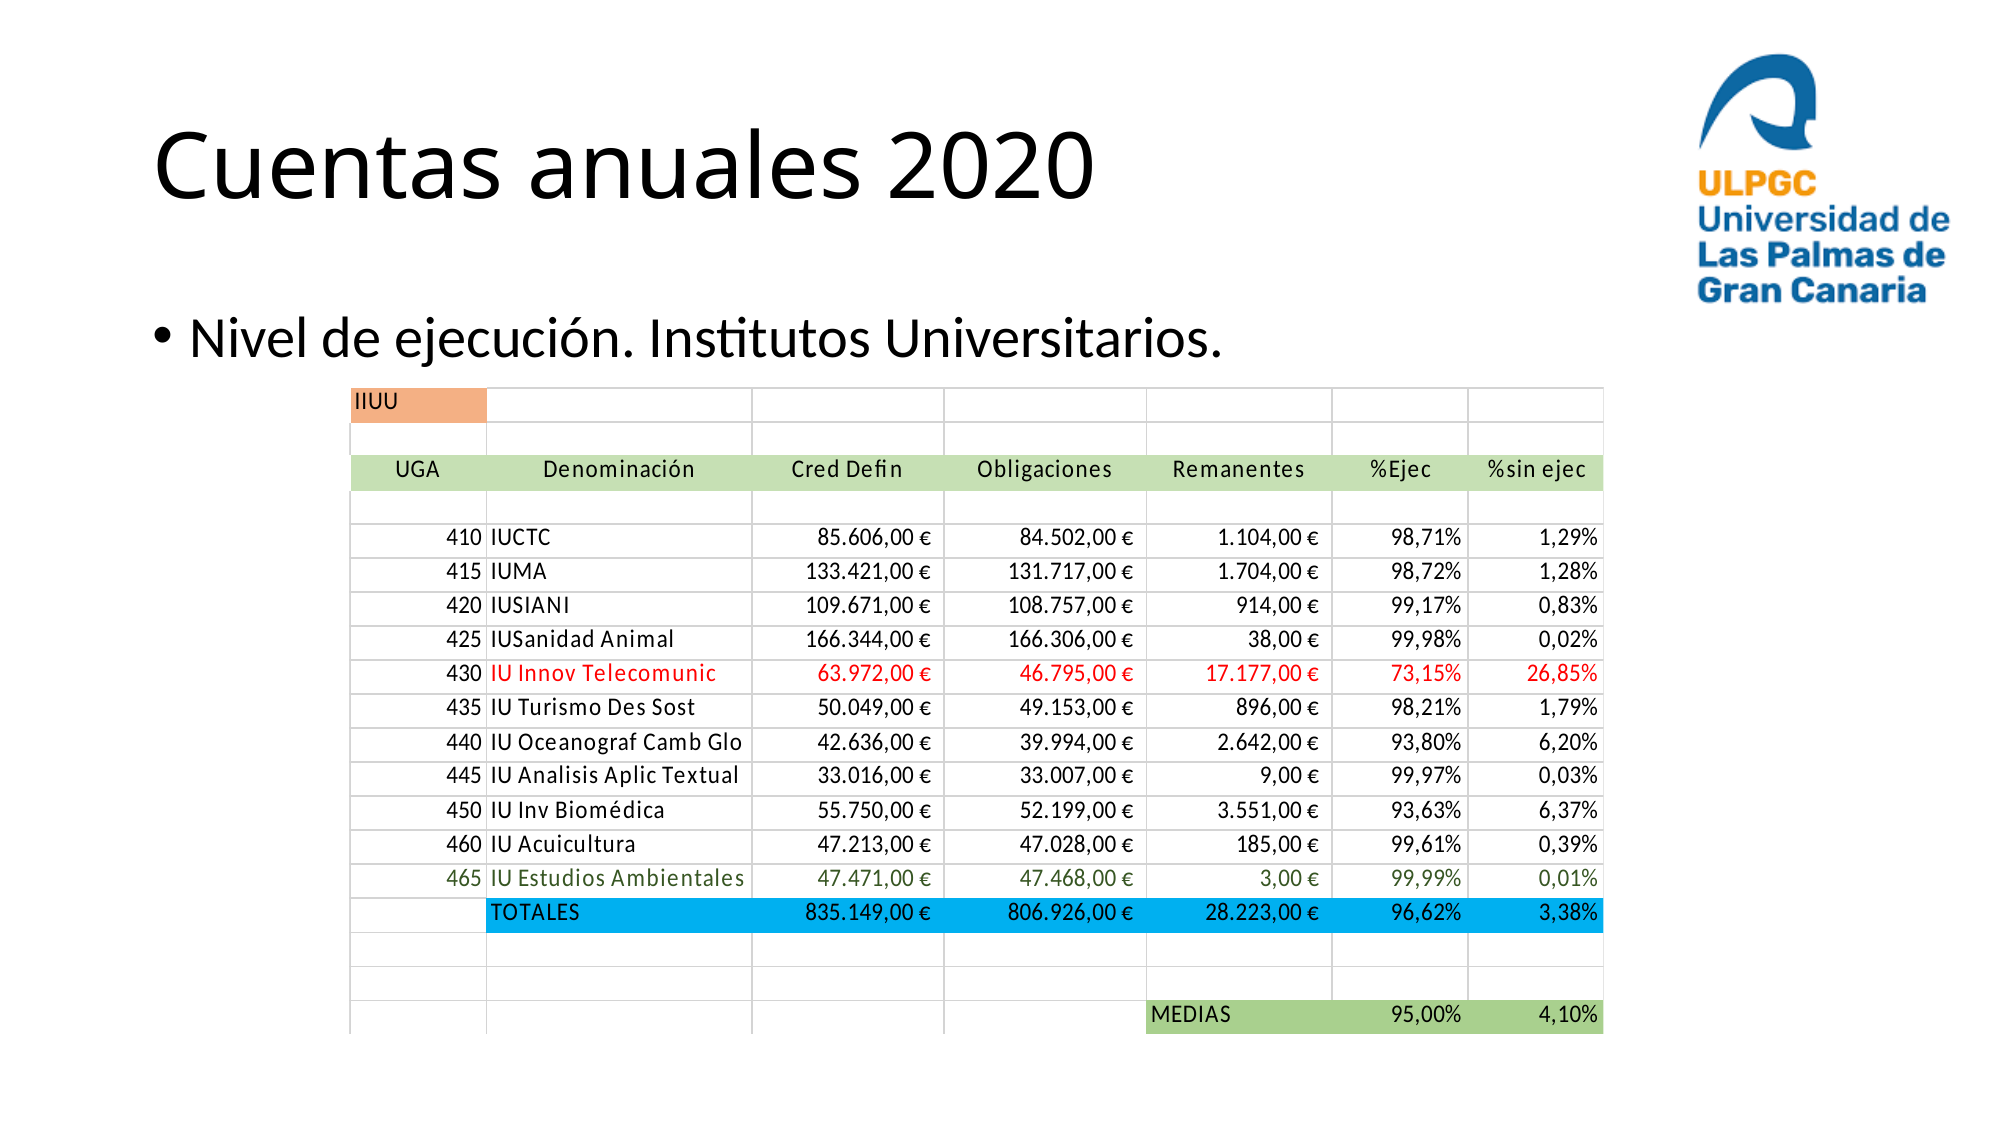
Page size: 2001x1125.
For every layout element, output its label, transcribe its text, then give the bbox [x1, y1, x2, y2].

picture [1648, 4, 2000, 355]
title Cuentas anuales 2020 [137, 59, 1648, 278]
list Nivel de ejecución. Institutos Universitarios. [137, 299, 1863, 1014]
chart [349, 387, 1606, 1036]
